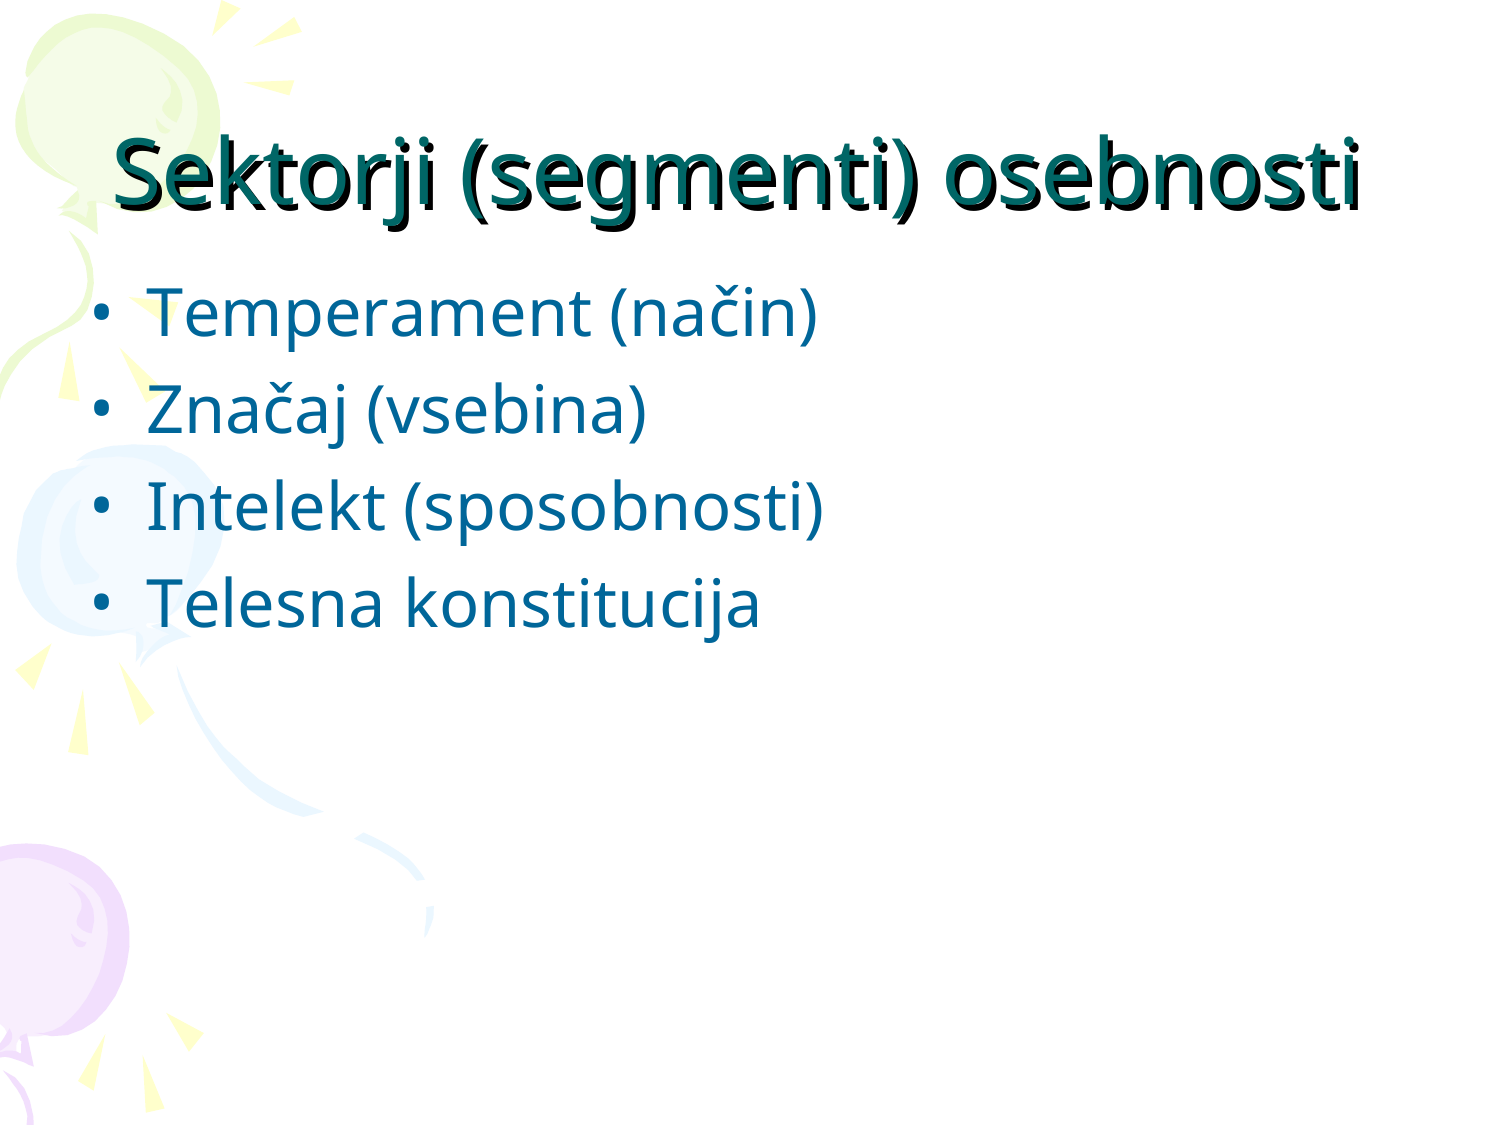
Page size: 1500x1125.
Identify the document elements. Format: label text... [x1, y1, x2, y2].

title Sektorji (segmenti) osebnosti [72, 16, 1426, 233]
list Temperament (način) Značaj (vsebina) Intelekt (sposobnosti) Telesna konstitucija [75, 262, 1426, 994]
